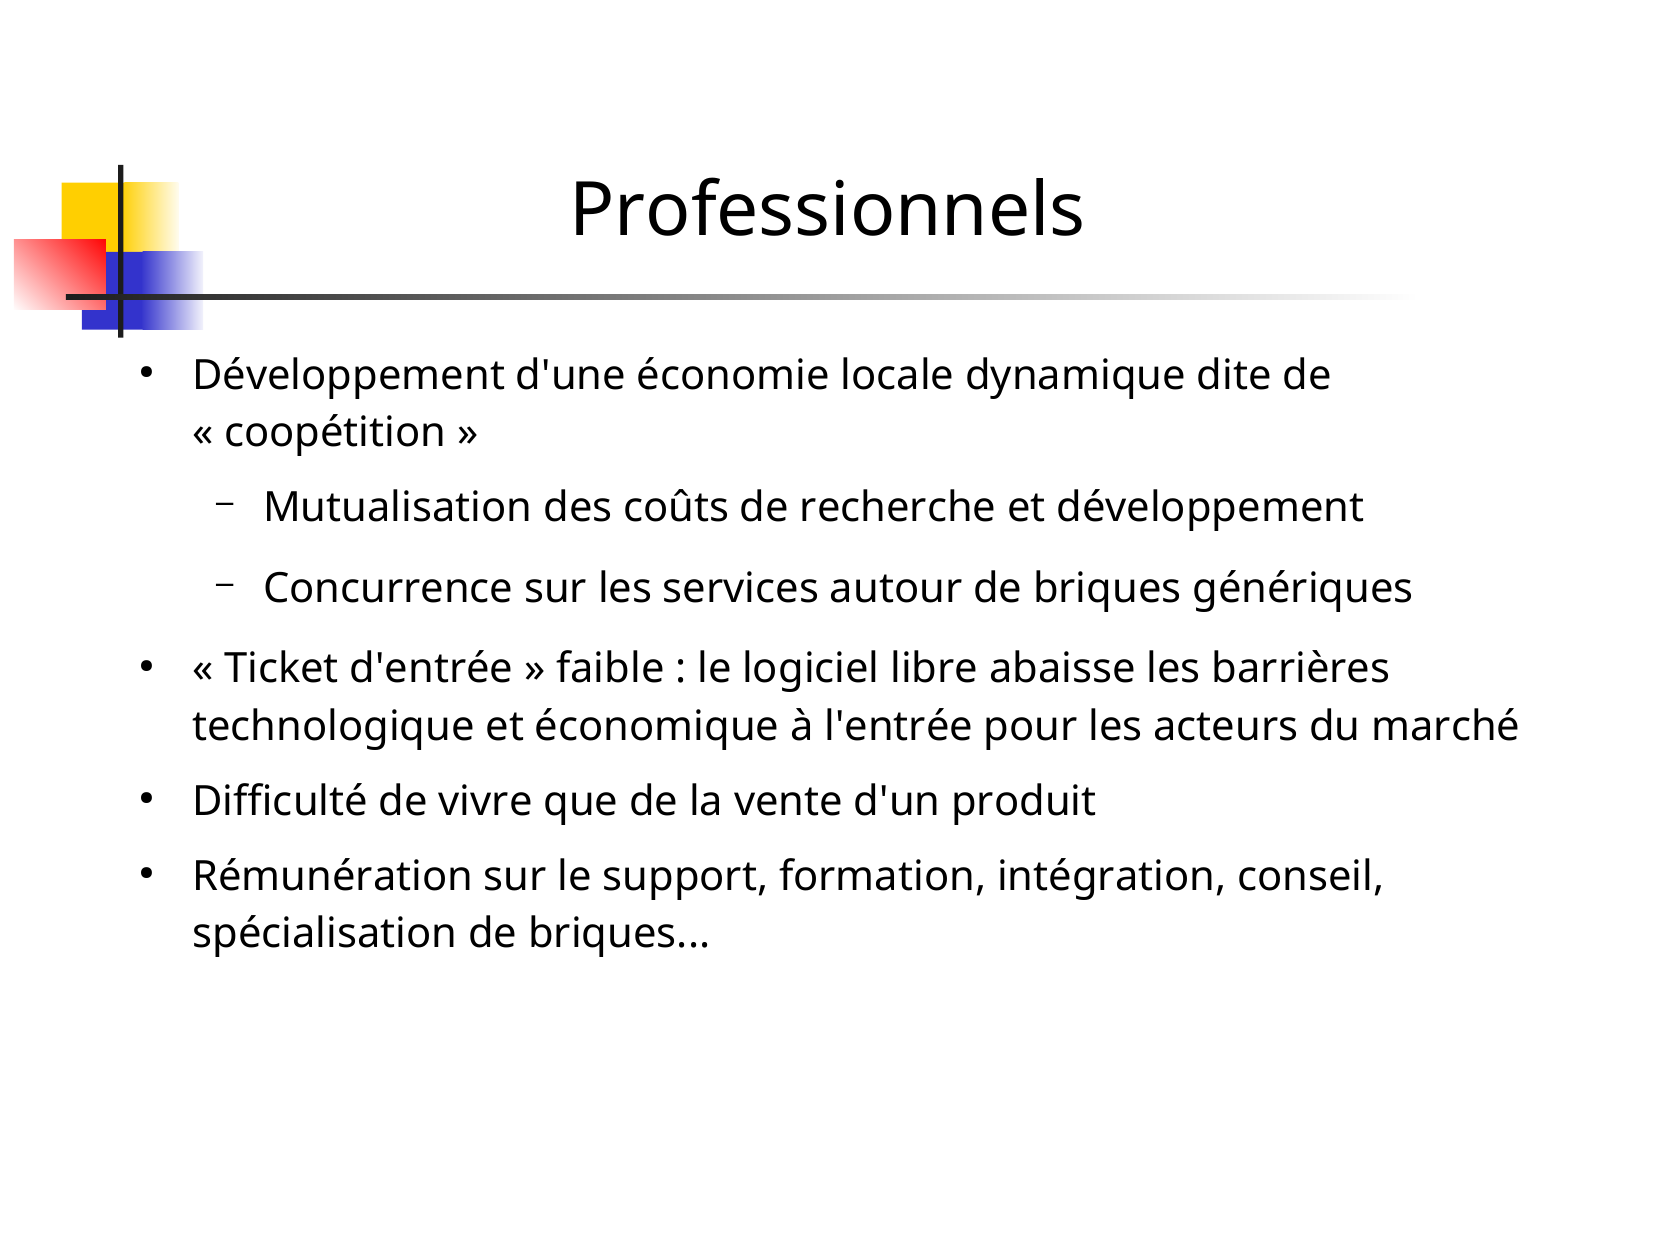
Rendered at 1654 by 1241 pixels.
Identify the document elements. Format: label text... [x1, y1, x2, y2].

list Développement d'une économie locale dynamique dite de « coopétition » Mutualisation des coûts de recherche et développement Concurrence sur les services autour de briques génériques « Ticket d'entrée » faible : le logiciel libre abaisse les barrières technologique et économique à l'entrée pour les acteurs du marché Difficulté de vivre que de la vente d'un produit Rémunération sur le support, formation, intégration, conseil, spécialisation de briques... [121, 344, 1534, 1127]
title Professionnels [121, 102, 1534, 311]
